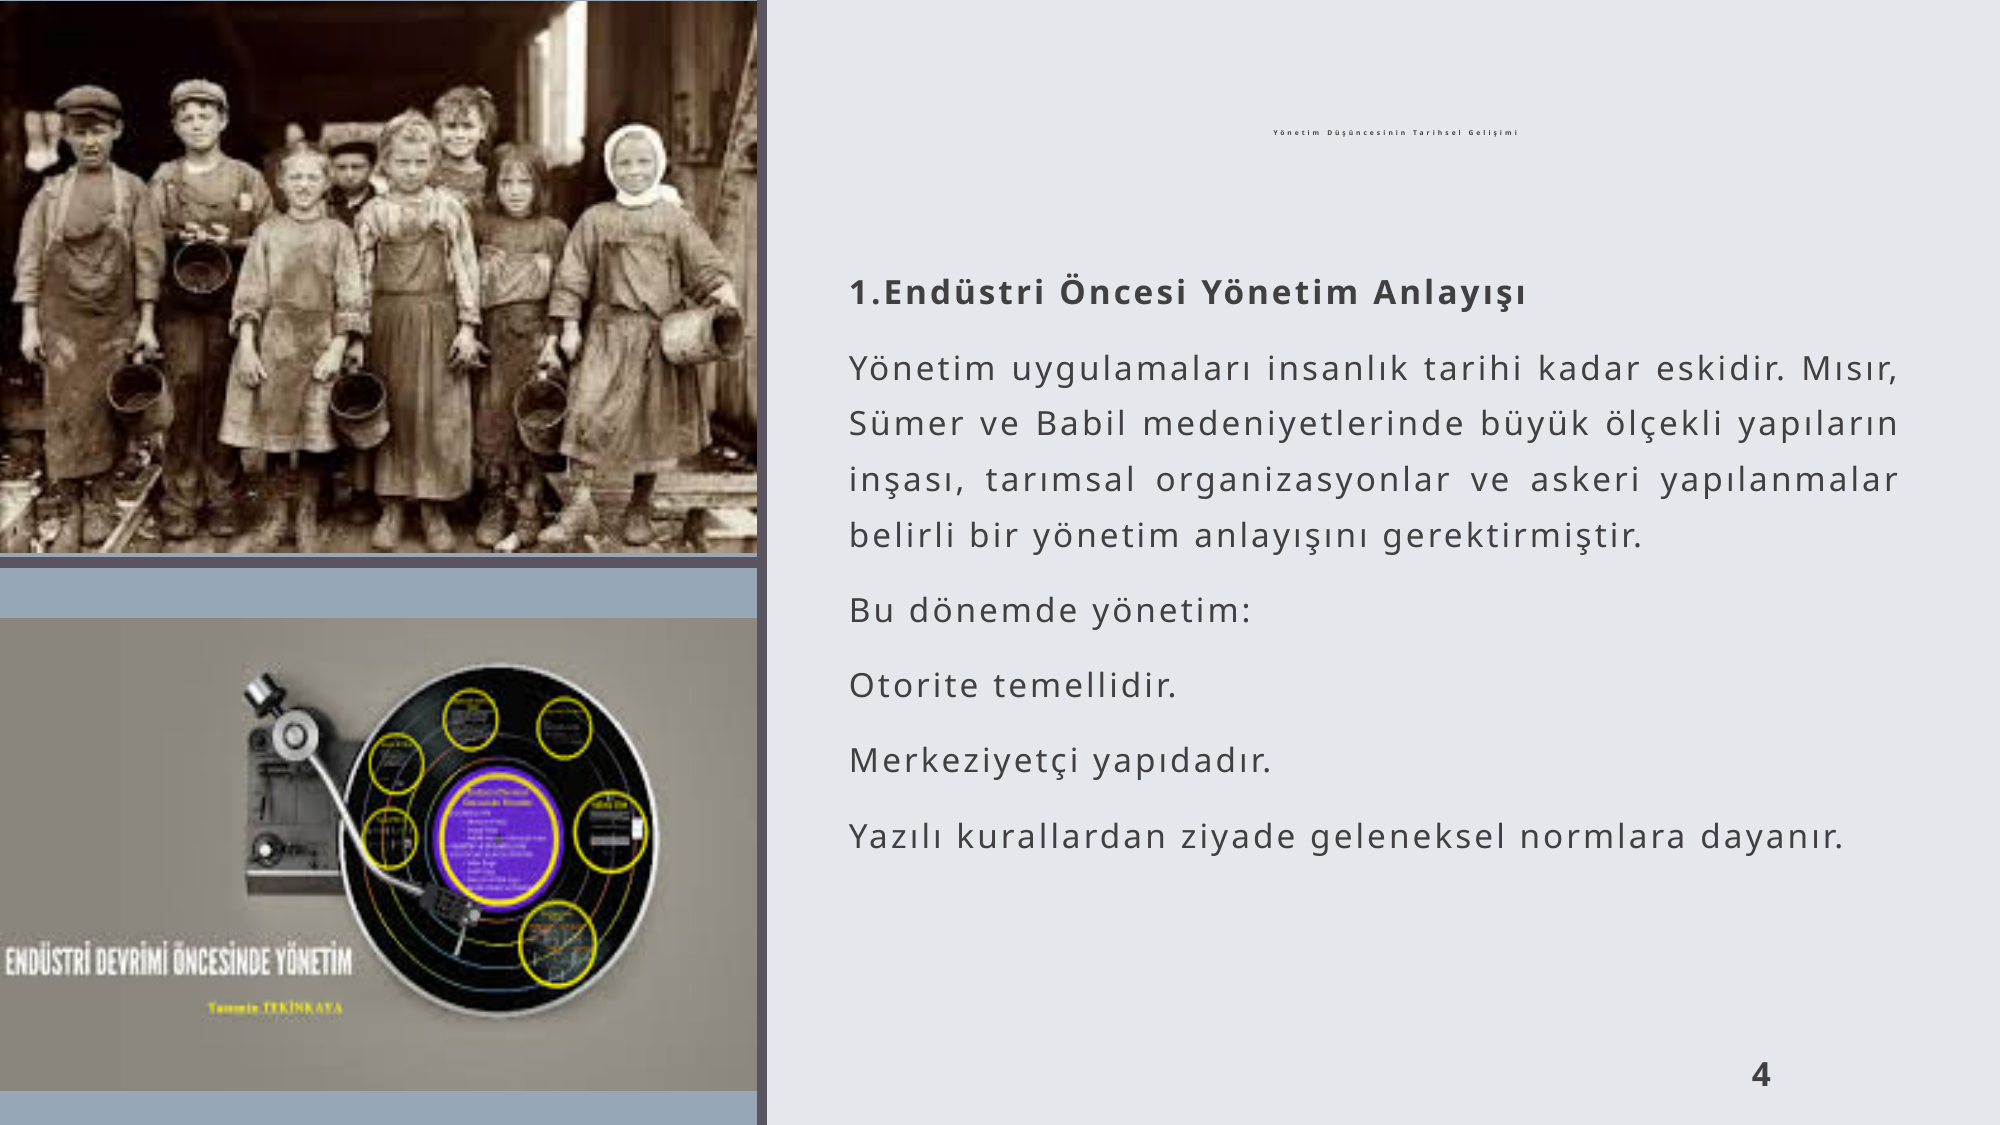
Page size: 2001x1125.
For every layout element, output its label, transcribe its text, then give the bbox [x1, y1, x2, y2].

picture [0, 618, 757, 1091]
picture [0, 1, 757, 553]
title Yönetim Düşüncesinin Tarihsel Gelişimi [853, 110, 1942, 152]
list 1.Endüstri Öncesi Yönetim Anlayışı Yönetim uygulamaları insanlık tarihi kadar eskidir. Mısır, Sümer ve Babil medeniyetlerinde büyük ölçekli yapıların inşası, tarımsal organizasyonlar ve askeri yapılanmalar belirli bir yönetim anlayışını gerektirmiştir. Bu dönemde yönetim: Otorite temellidir. Merkeziyetçi yapıdadır. Yazılı kurallardan ziyade geleneksel normlara dayanır. [830, 237, 2000, 1005]
text_box [1733, 1035, 1895, 1111]
